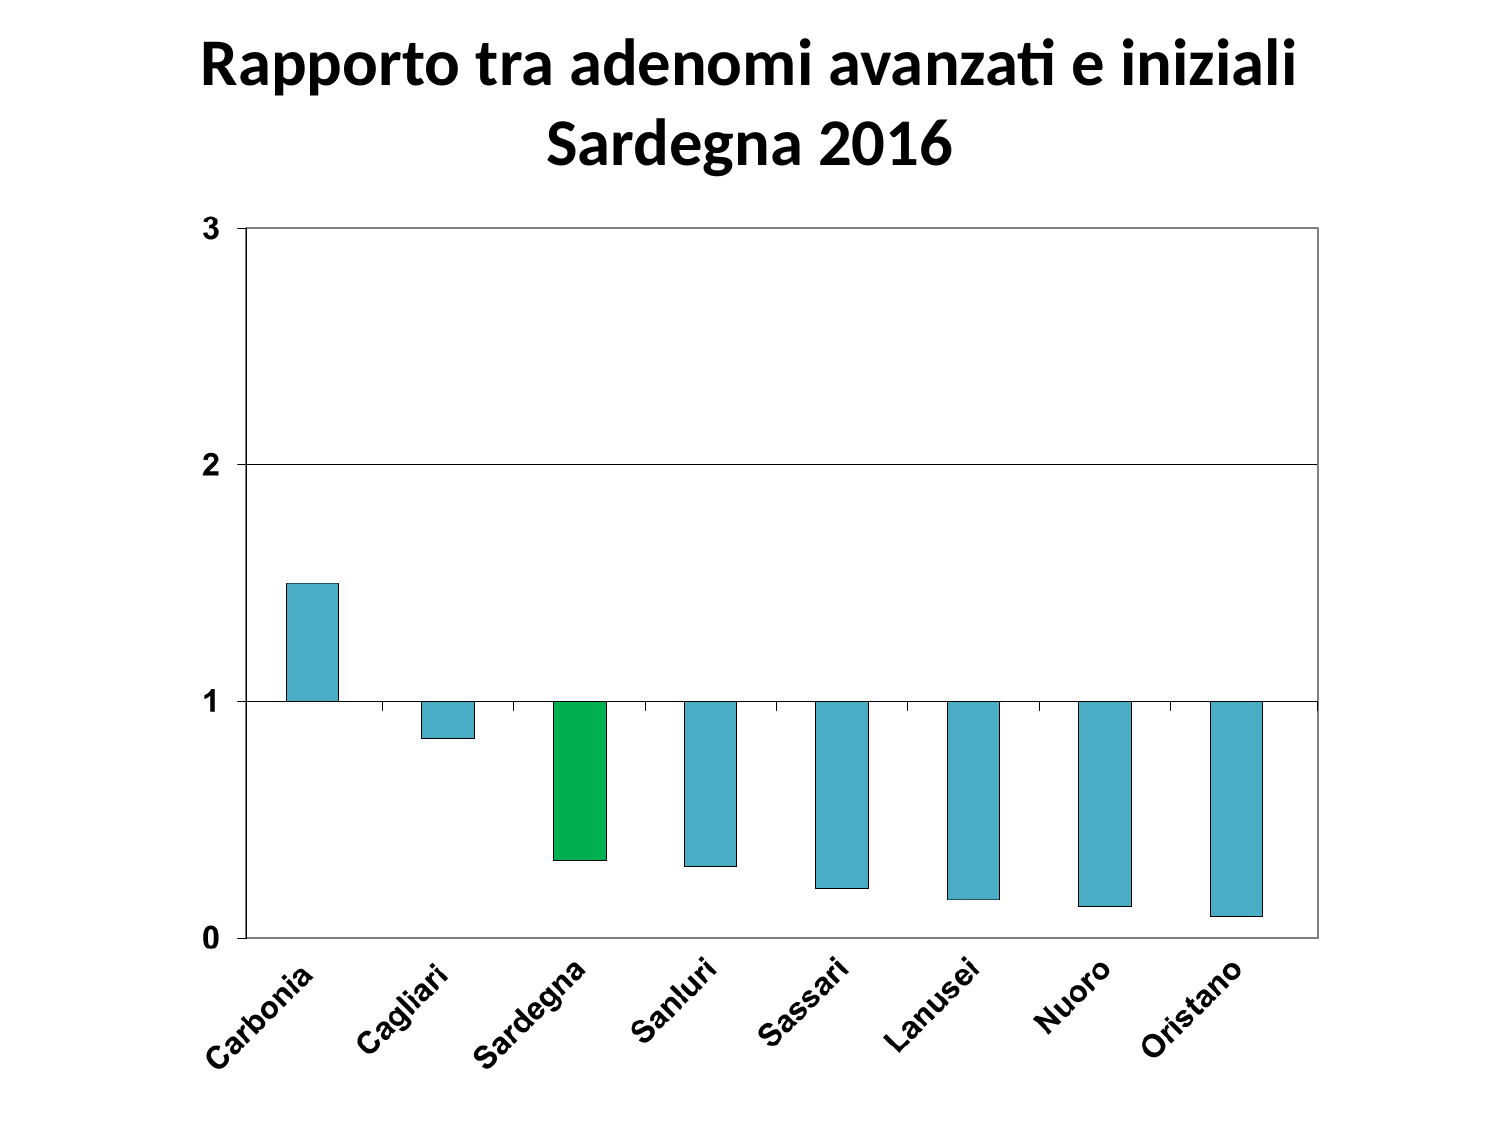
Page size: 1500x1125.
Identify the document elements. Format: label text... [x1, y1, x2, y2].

text_box Rapporto tra adenomi avanzati e iniziali Sardegna 2016 [0, 11, 1500, 187]
picture [147, 194, 1362, 1094]
